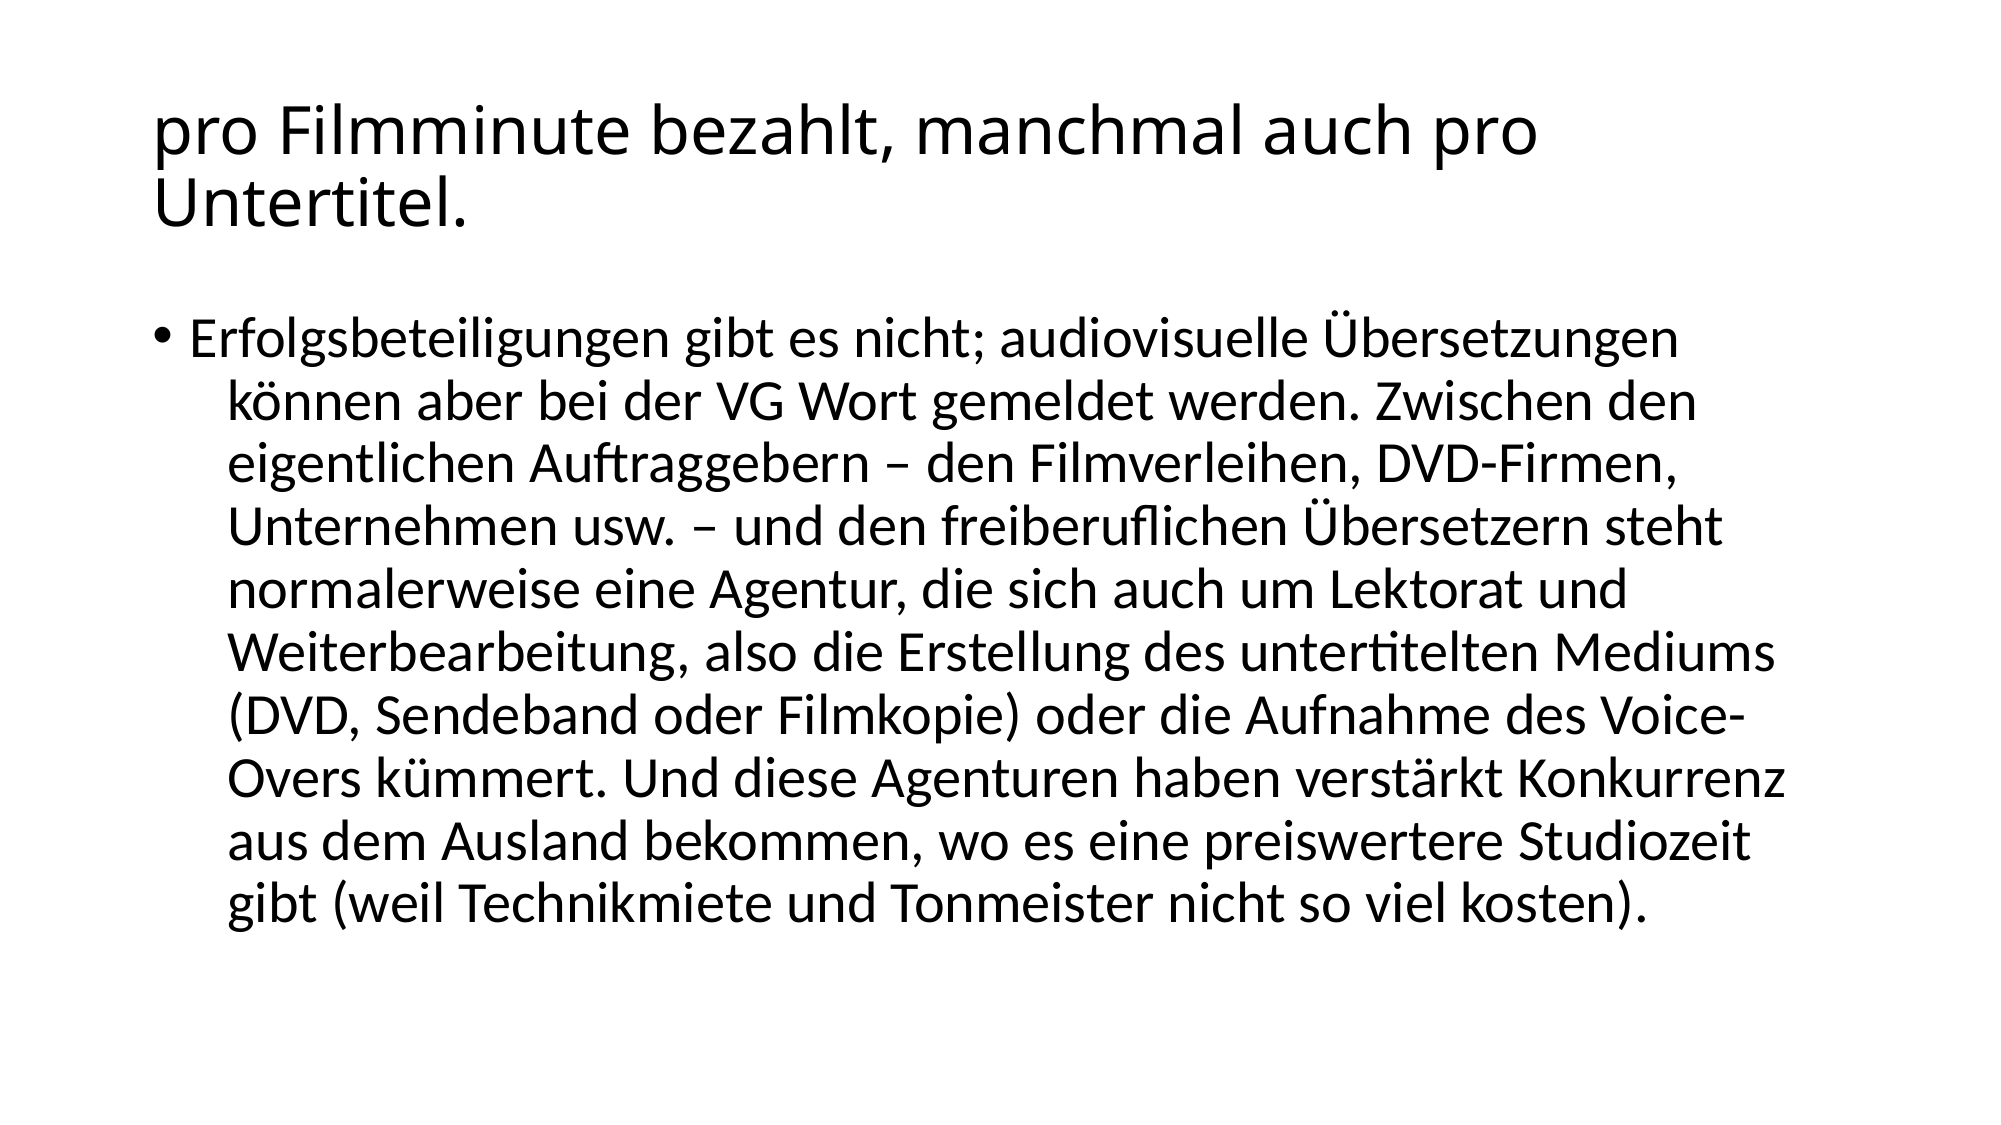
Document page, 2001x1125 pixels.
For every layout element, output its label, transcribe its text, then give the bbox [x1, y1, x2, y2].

list Erfolgsbeteiligungen gibt es nicht; audiovisuelle Übersetzungen können aber bei der VG Wort gemeldet werden. Zwischen den eigentlichen Auftraggebern – den Filmverleihen, DVD-Firmen, Unternehmen usw. – und den freiberuflichen Übersetzern steht normalerweise eine Agentur, die sich auch um Lektorat und Weiterbearbeitung, also die Erstellung des untertitelten Mediums (DVD, Sendeband oder Filmkopie) oder die Aufnahme des Voice-Overs kümmert. Und diese Agenturen haben verstärkt Konkurrenz aus dem Ausland bekommen, wo es eine preiswertere Studiozeit gibt (weil Technikmiete und Tonmeister nicht so viel kosten). [137, 299, 1863, 1014]
title pro Filmminute bezahlt, manchmal auch pro Untertitel. [137, 59, 1863, 278]
